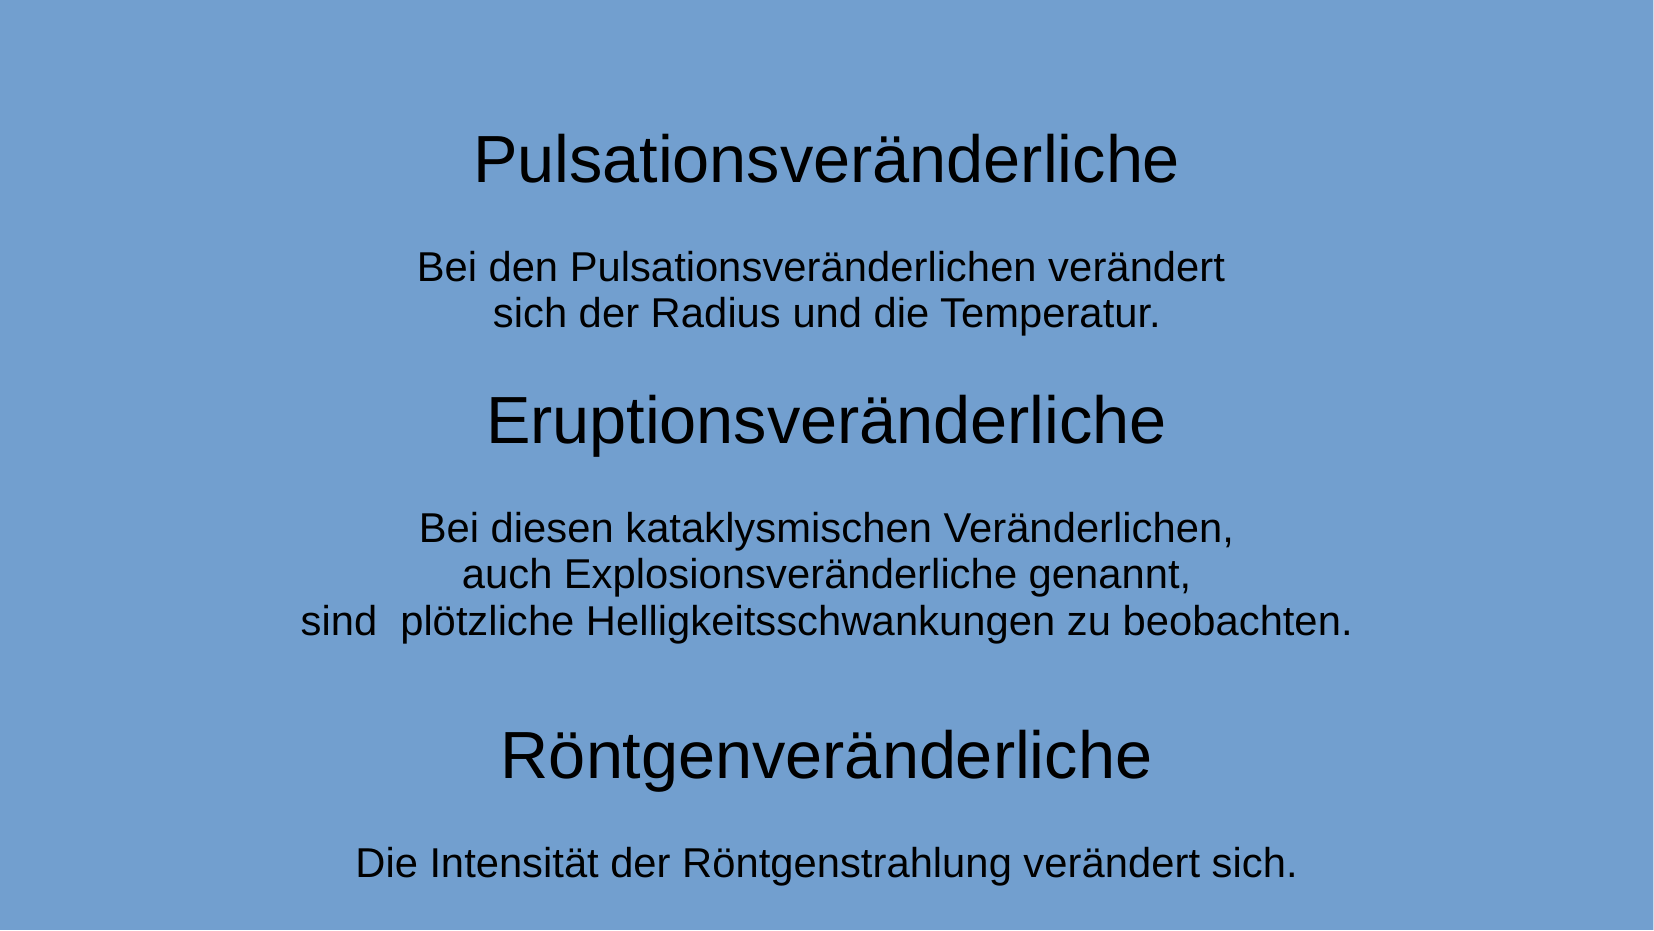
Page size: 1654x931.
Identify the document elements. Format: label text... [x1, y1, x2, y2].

text_box Pulsationsveränderliche Bei den Pulsationsveränderlichen verändert sich der Radius und die Temperatur. Eruptionsveränderliche Bei diesen kataklysmischen Veränderlichen, auch Explosionsveränderliche genannt, sind plötzliche Helligkeitsschwankungen zu beobachten. Röntgenveränderliche Die Intensität der Röntgenstrahlung verändert sich. [29, 29, 1625, 931]
